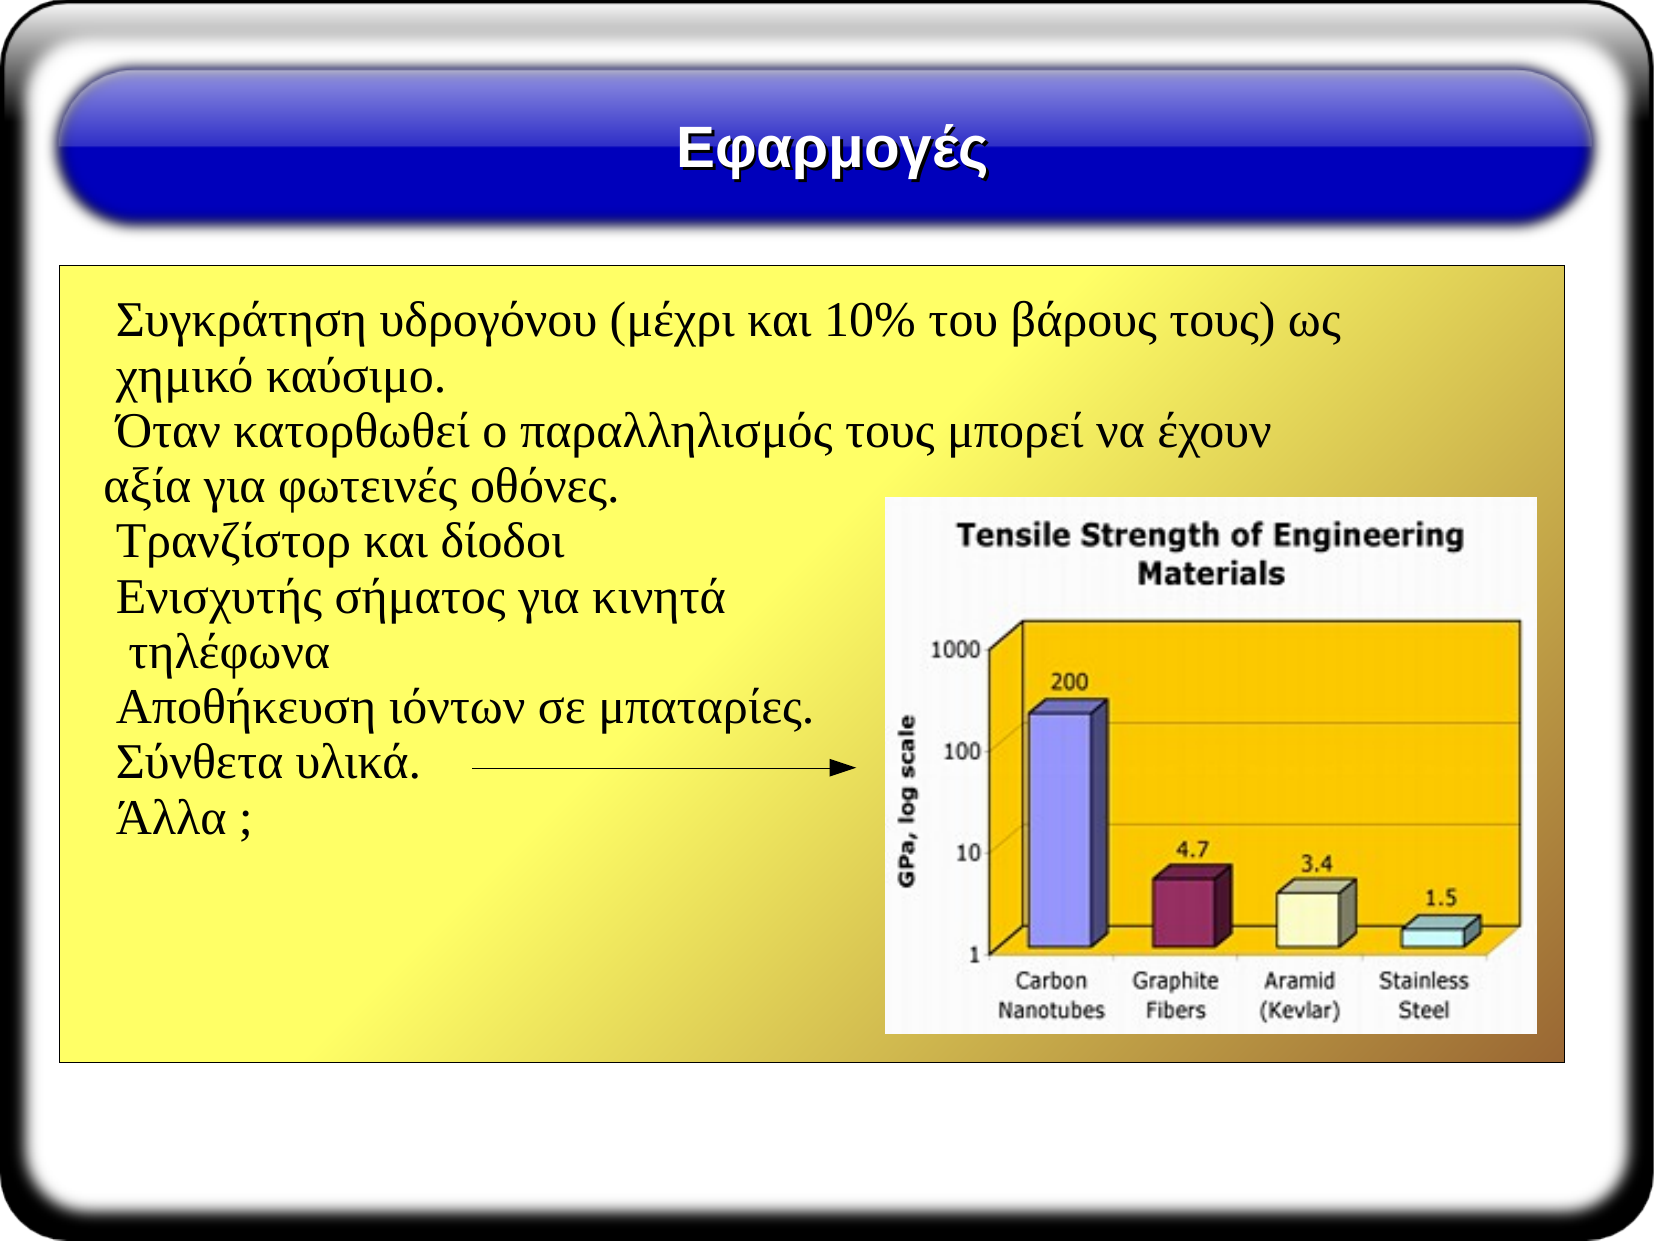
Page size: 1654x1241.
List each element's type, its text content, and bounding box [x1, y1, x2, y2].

title Εφαρμογές [88, 59, 1577, 237]
text_box [59, 265, 1565, 1063]
picture [0, 0, 1654, 1241]
text_box Συγκράτηση υδρογόνου (μέχρι και 10% του βάρους τους) ως χημικό καύσιμο. Όταν κατορθωθεί ο παραλληλισμός τους μπορεί να έχουν αξία για φωτεινές οθόνες. Τρανζίστορ και δίοδοι Ενισχυτής σήματος για κινητά τηλέφωνα Αποθήκευση ιόντων σε μπαταρίες. Σύνθετα υλικά. Άλλα ; [88, 284, 1388, 853]
